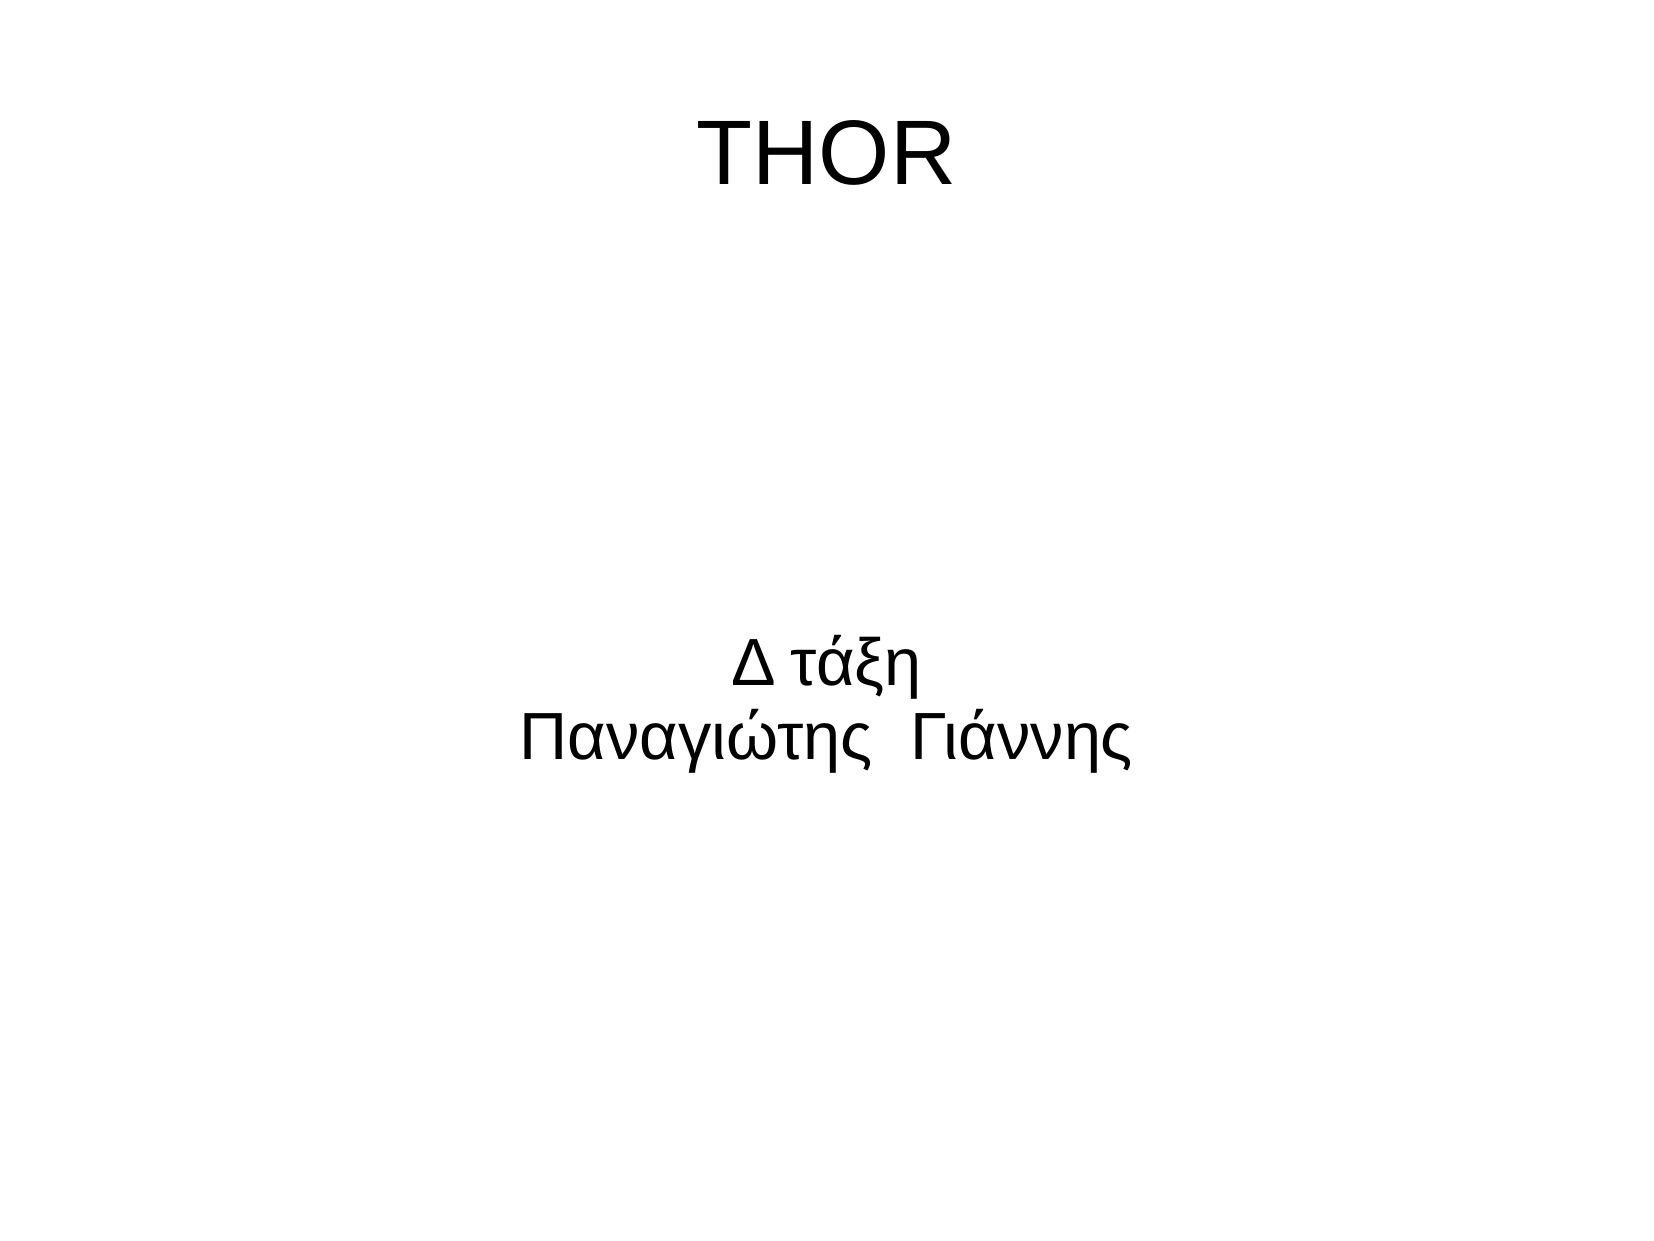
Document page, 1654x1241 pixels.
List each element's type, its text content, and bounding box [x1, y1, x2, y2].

title THOR [82, 49, 1571, 257]
subtitle Δ τάξη Παναγιώτης Γιάννης [82, 290, 1571, 1109]
